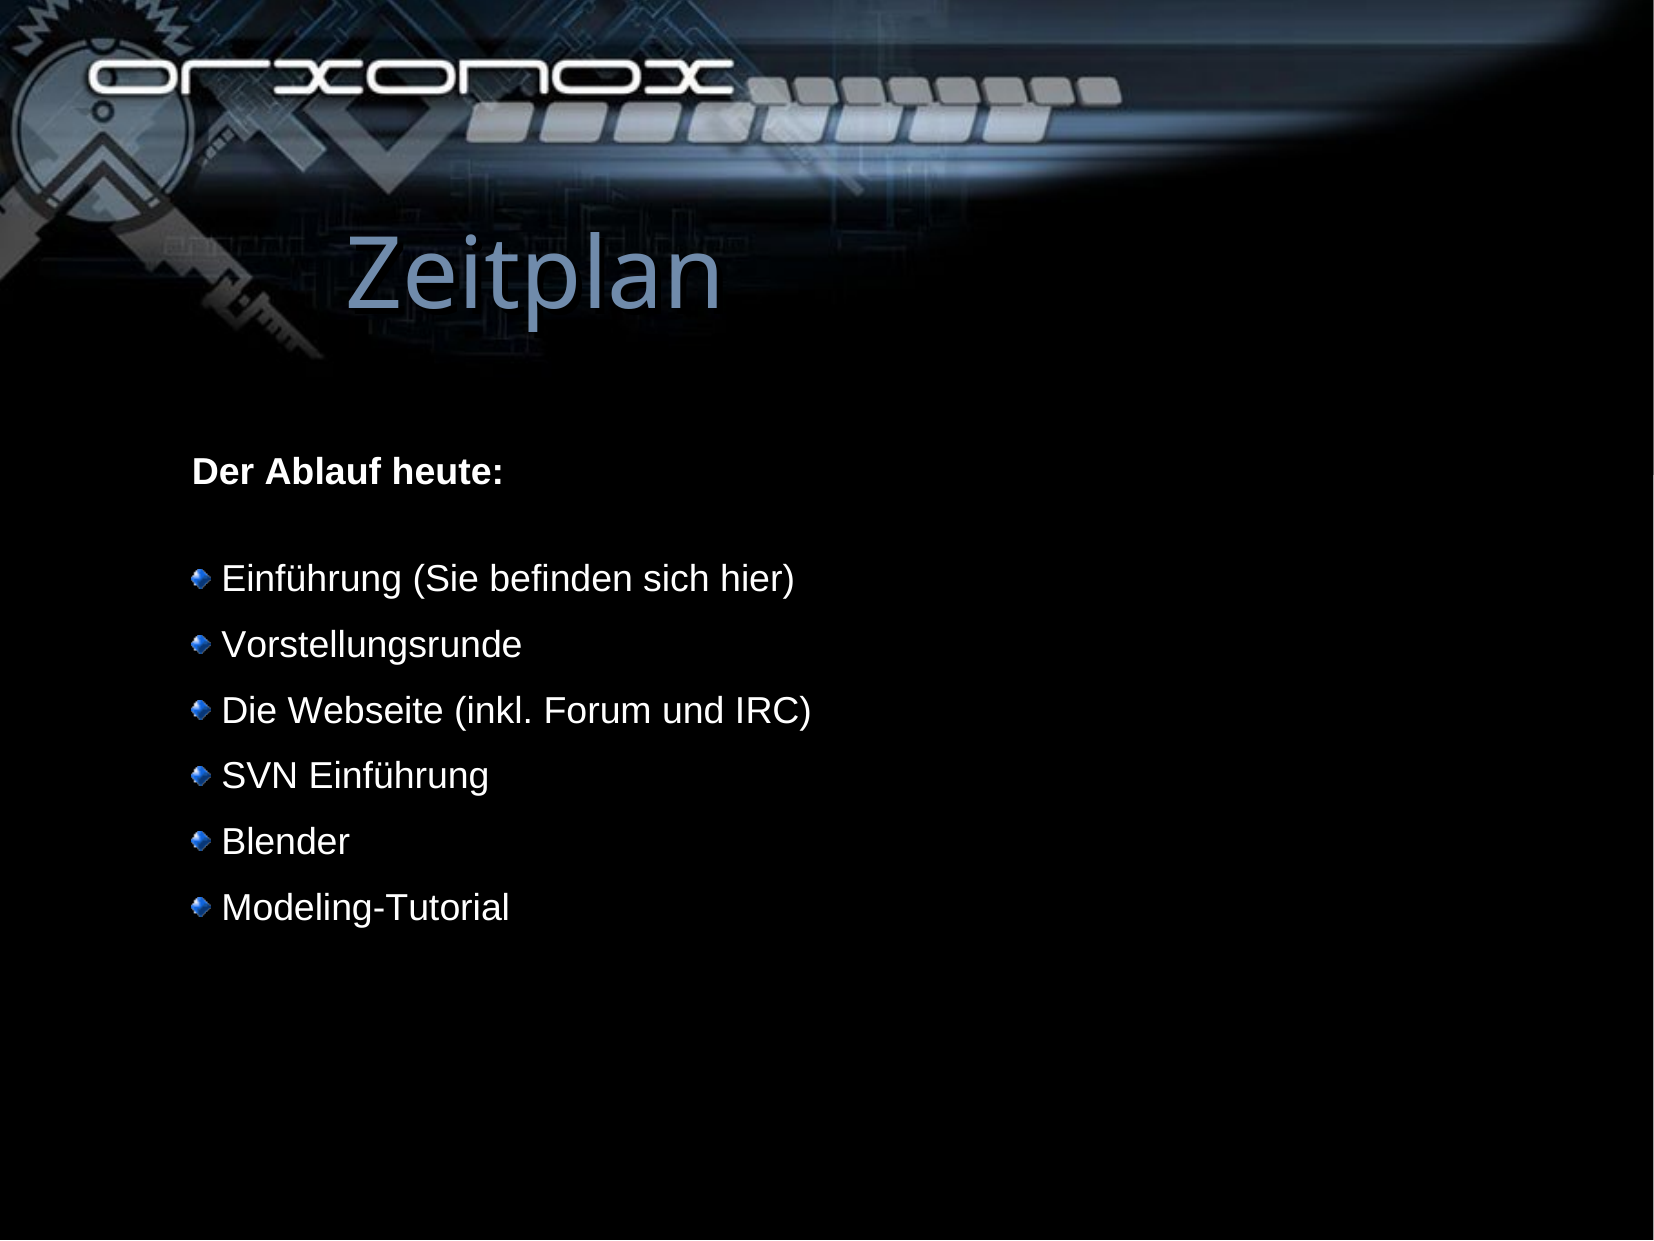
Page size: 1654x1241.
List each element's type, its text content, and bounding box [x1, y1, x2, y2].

text_box Zeitplan [330, 194, 1306, 250]
text_box Der Ablauf heute: Einführung (Sie befinden sich hier) Vorstellungsrunde Die Webseite (inkl. Forum und IRC) SVN Einführung Blender Modeling-Tutorial [177, 442, 1329, 936]
picture [0, 0, 1654, 475]
